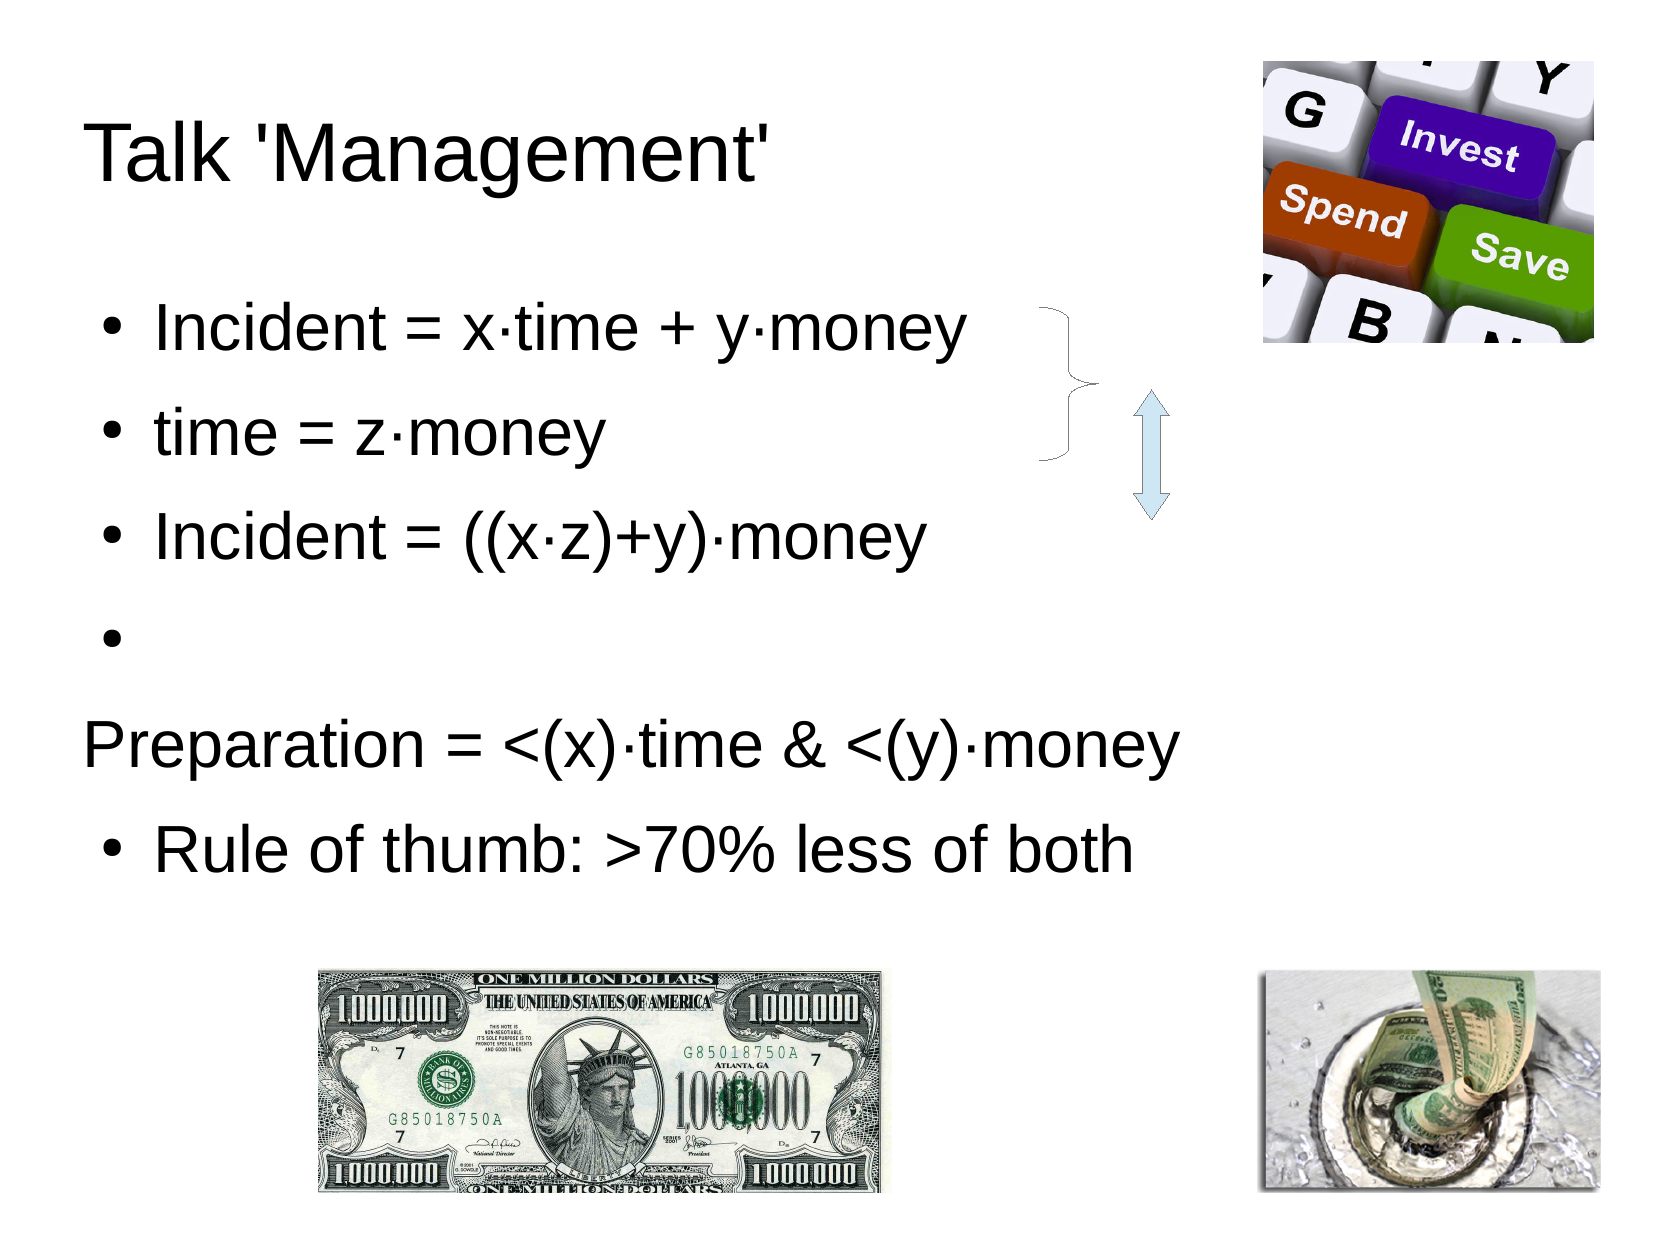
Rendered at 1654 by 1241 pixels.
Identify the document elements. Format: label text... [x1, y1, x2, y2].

text_box [1133, 389, 1170, 520]
list Incident = x∙time + y∙money time = z∙money Incident = ((x∙z)+y)∙money Preparation = <(x)∙time & <(y)∙money Rule of thumb: >70% less of both [82, 290, 1538, 1010]
picture [1263, 61, 1594, 343]
picture [318, 968, 892, 1193]
picture [1257, 968, 1601, 1193]
title Talk 'Management' [82, 49, 1571, 257]
